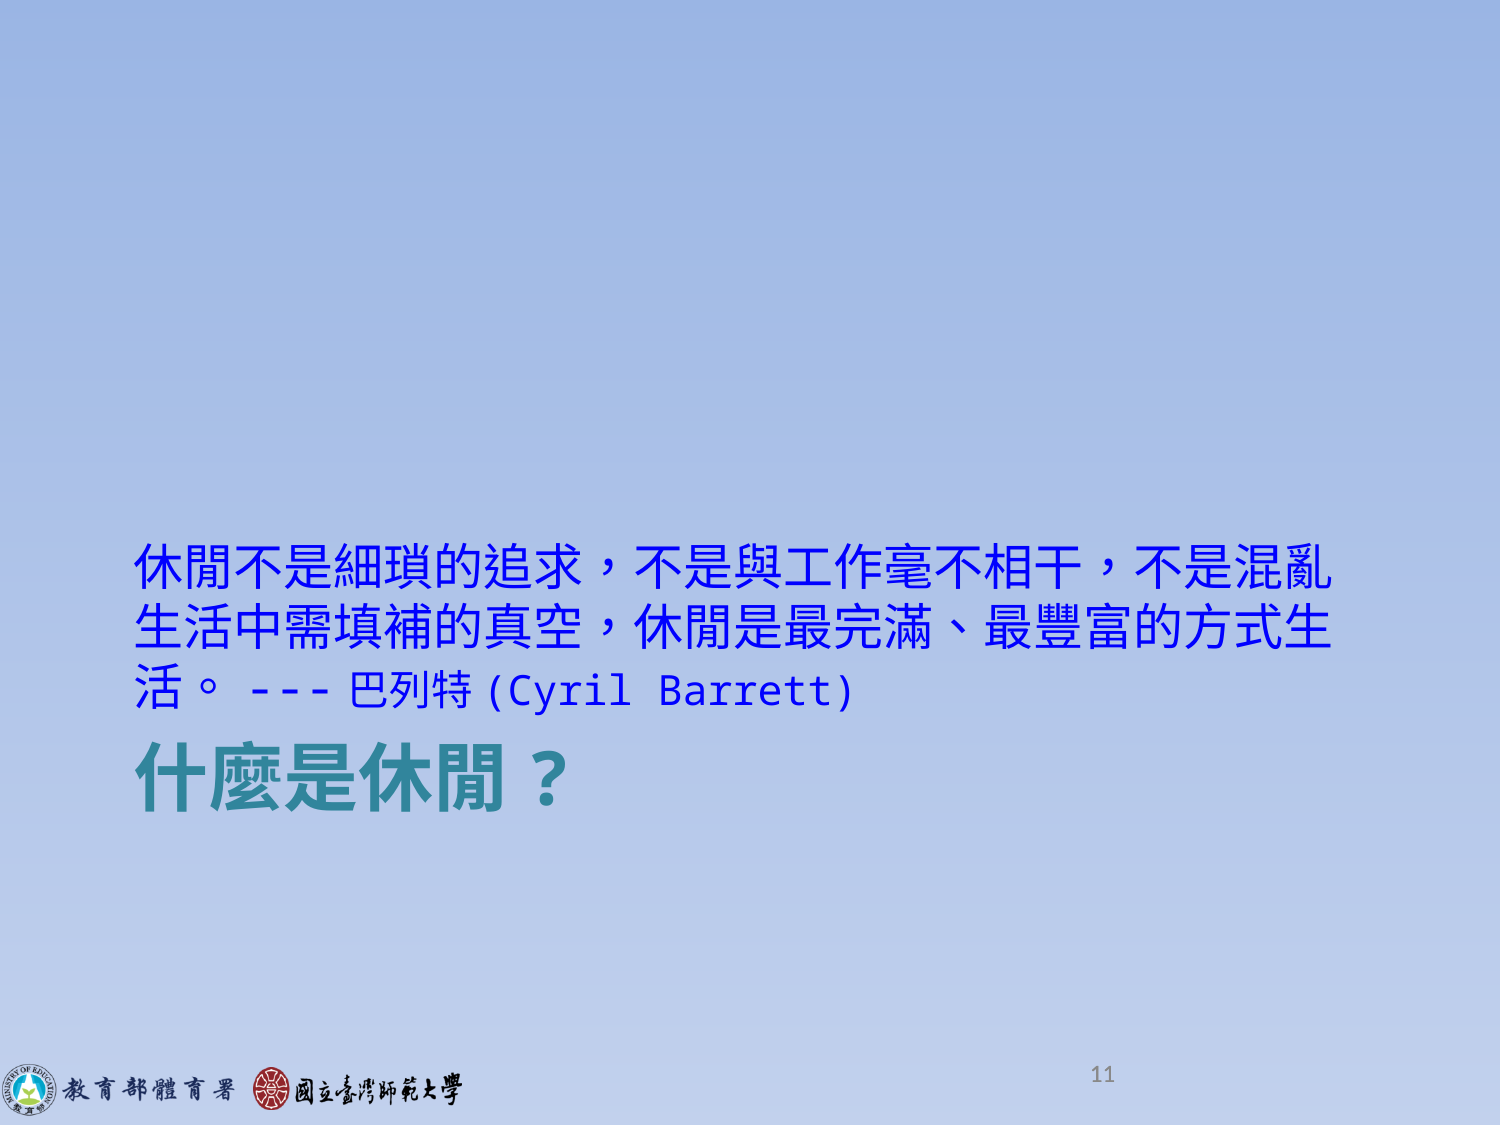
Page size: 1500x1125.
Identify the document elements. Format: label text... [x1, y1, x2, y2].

text_box [1074, 1042, 1426, 1103]
title 什麼是休閒? [118, 723, 1394, 947]
list 休閒不是細瑣的追求，不是與工作毫不相干，不是混亂生活中需填補的真空，休閒是最完滿、最豐富的方式生活。---巴列特(Cyril Barrett) [118, 476, 1394, 723]
